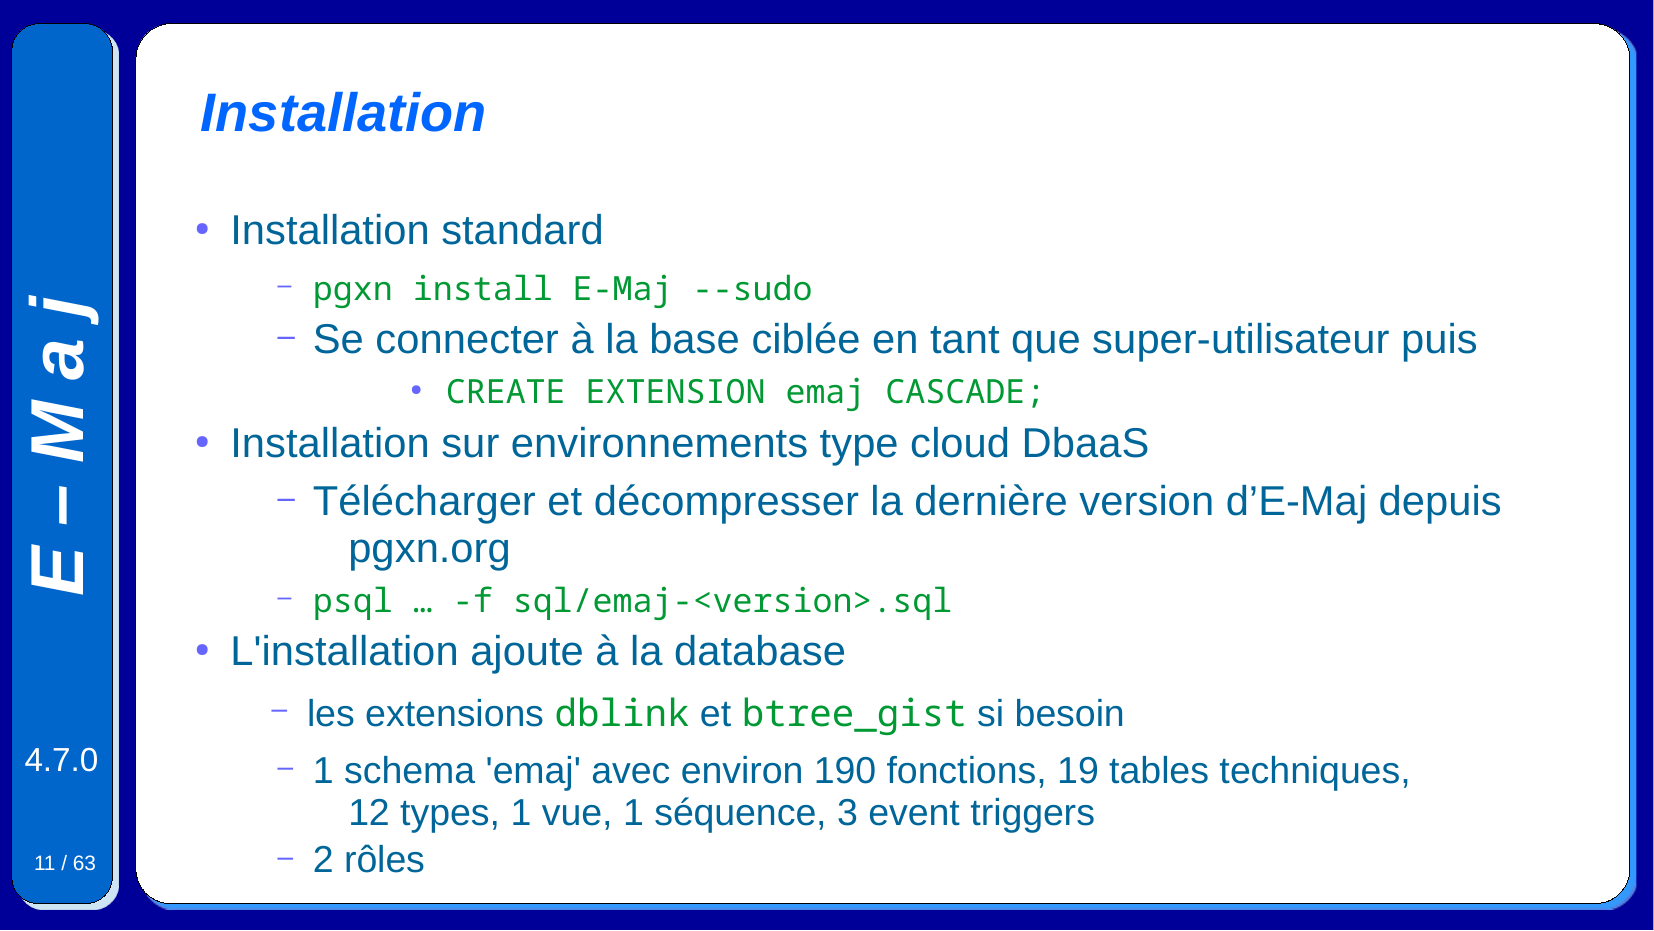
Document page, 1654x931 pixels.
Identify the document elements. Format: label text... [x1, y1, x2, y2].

title Installation [200, 34, 1575, 191]
list Installation standard pgxn install E-Maj --sudo Se connecter à la base ciblée en tant que super-utilisateur puis CREATE EXTENSION emaj CASCADE; Installation sur environnements type cloud DbaaS Télécharger et décompresser la dernière version d’E-Maj depuis pgxn.org psql … -f sql/emaj-<version>.sql L'installation ajoute à la database les extensions dblink et btree_gist si besoin 1 schema 'emaj' avec environ 190 fonctions, 19 tables techniques, 12 types, 1 vue, 1 séquence, 3 event triggers 2 rôles [177, 206, 1587, 880]
